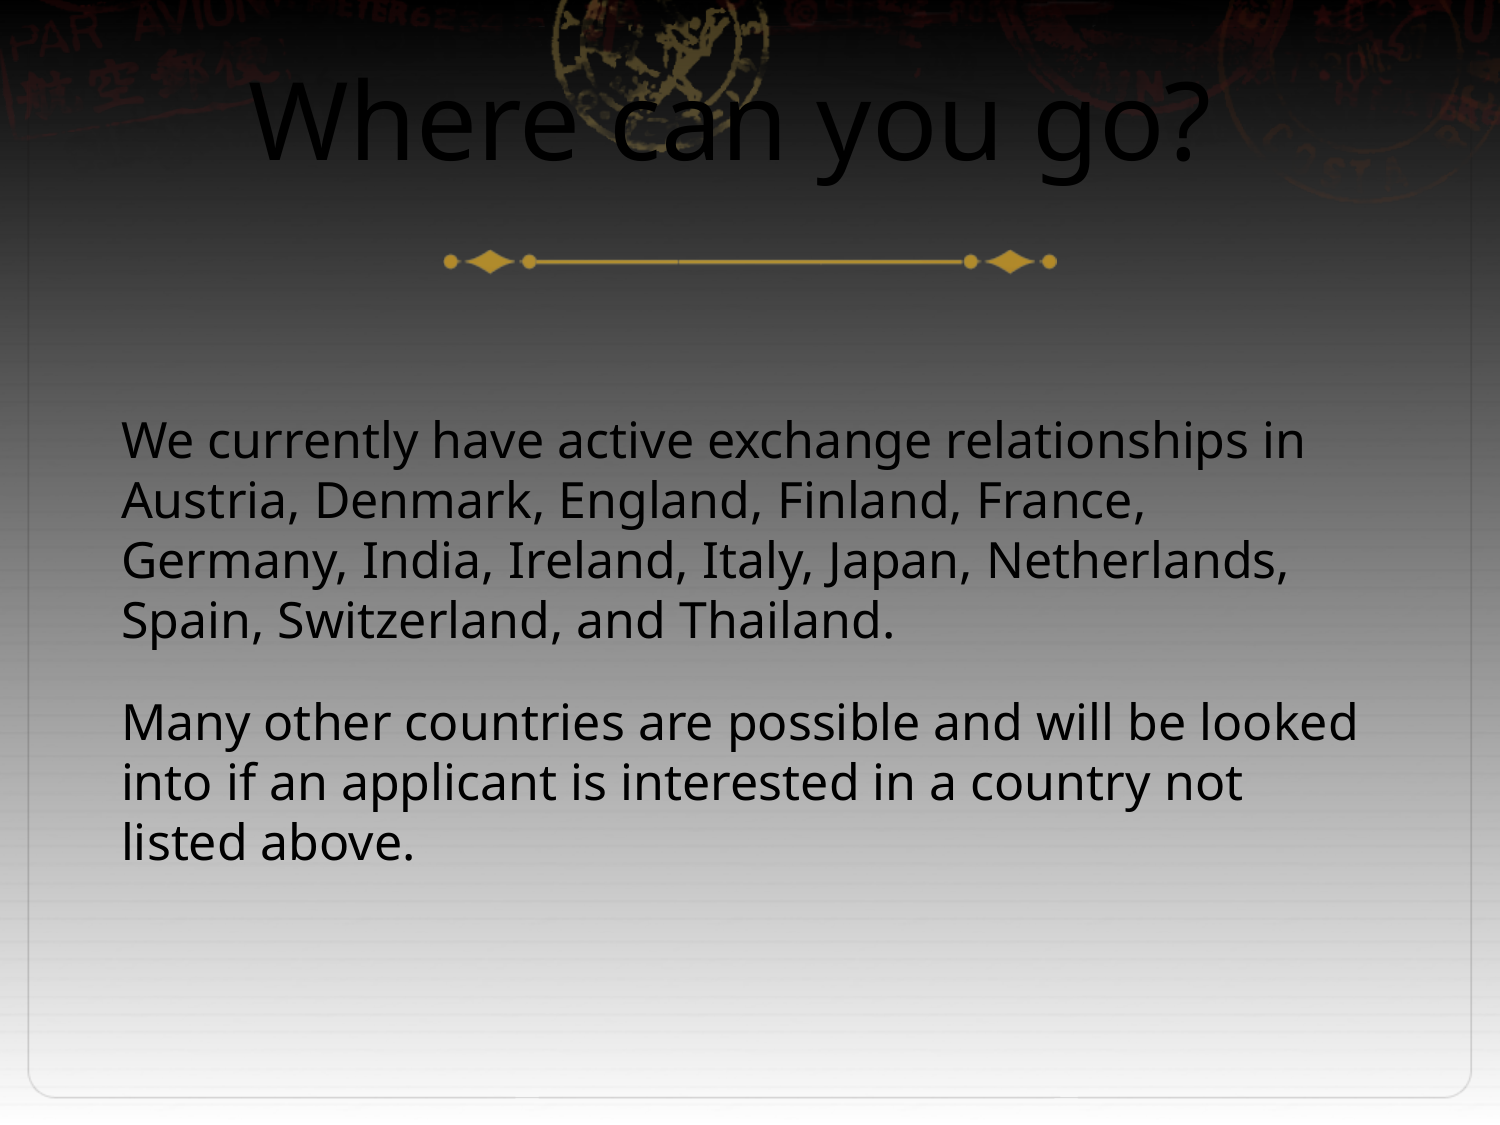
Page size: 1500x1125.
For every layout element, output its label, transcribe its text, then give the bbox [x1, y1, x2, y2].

list We currently have active exchange relationships in Austria, Denmark, England, Finland, France, Germany, India, Ireland, Italy, Japan, Netherlands, Spain, Switzerland, and Thailand. Many other countries are possible and will be looked into if an applicant is interested in a country not listed above. [106, 299, 1387, 975]
title Where can you go? [74, 45, 1387, 233]
picture [0, 0, 1500, 1125]
